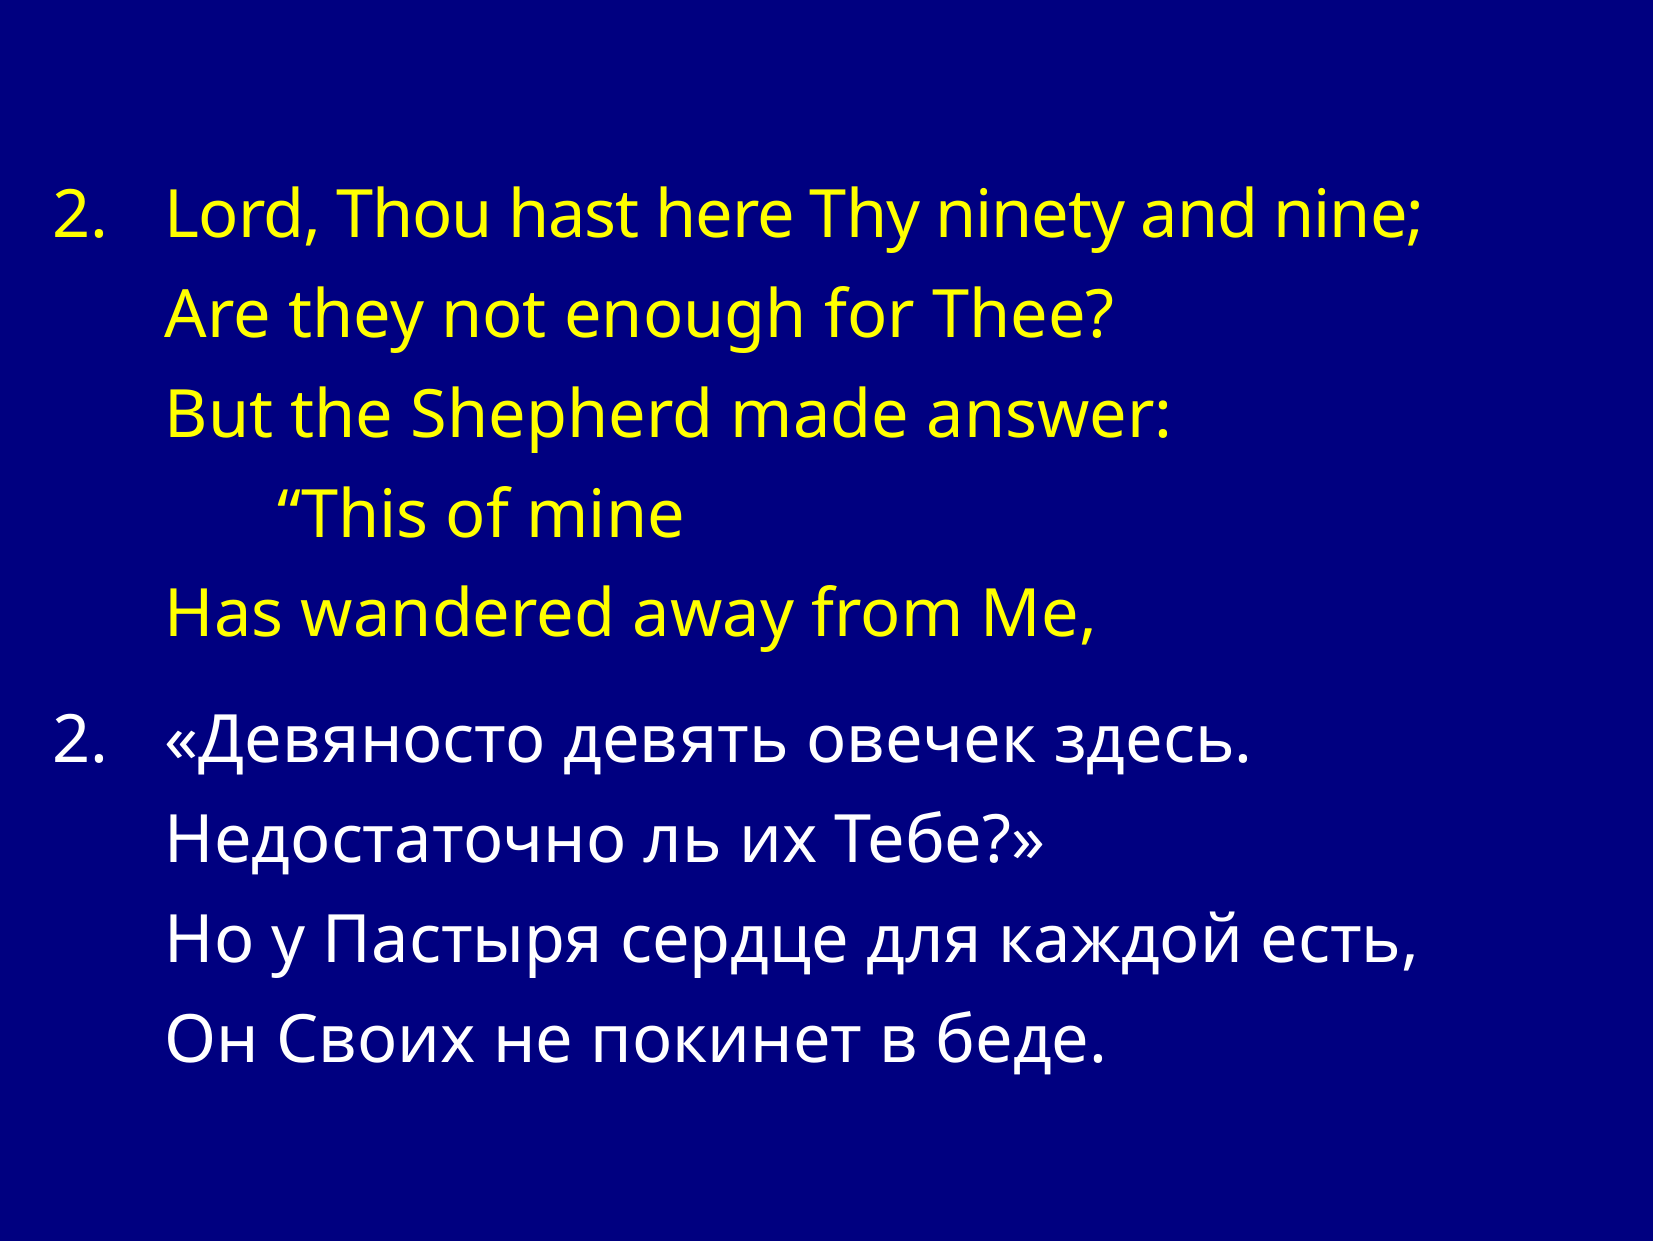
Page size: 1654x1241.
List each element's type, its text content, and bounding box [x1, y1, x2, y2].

text_box 2. «Девяносто девять овечек здесь. Недостаточно ль их Тебе?» Но у Пастыря сердце для каждой есть, Он Своих не покинет в беде. [37, 675, 1576, 1163]
text_box 2. Lord, Thou hast here Thy ninety and nine; Are they not enough for Thee? But the Shepherd made answer: “This of mine Has wandered away from Me, [37, 150, 1651, 638]
